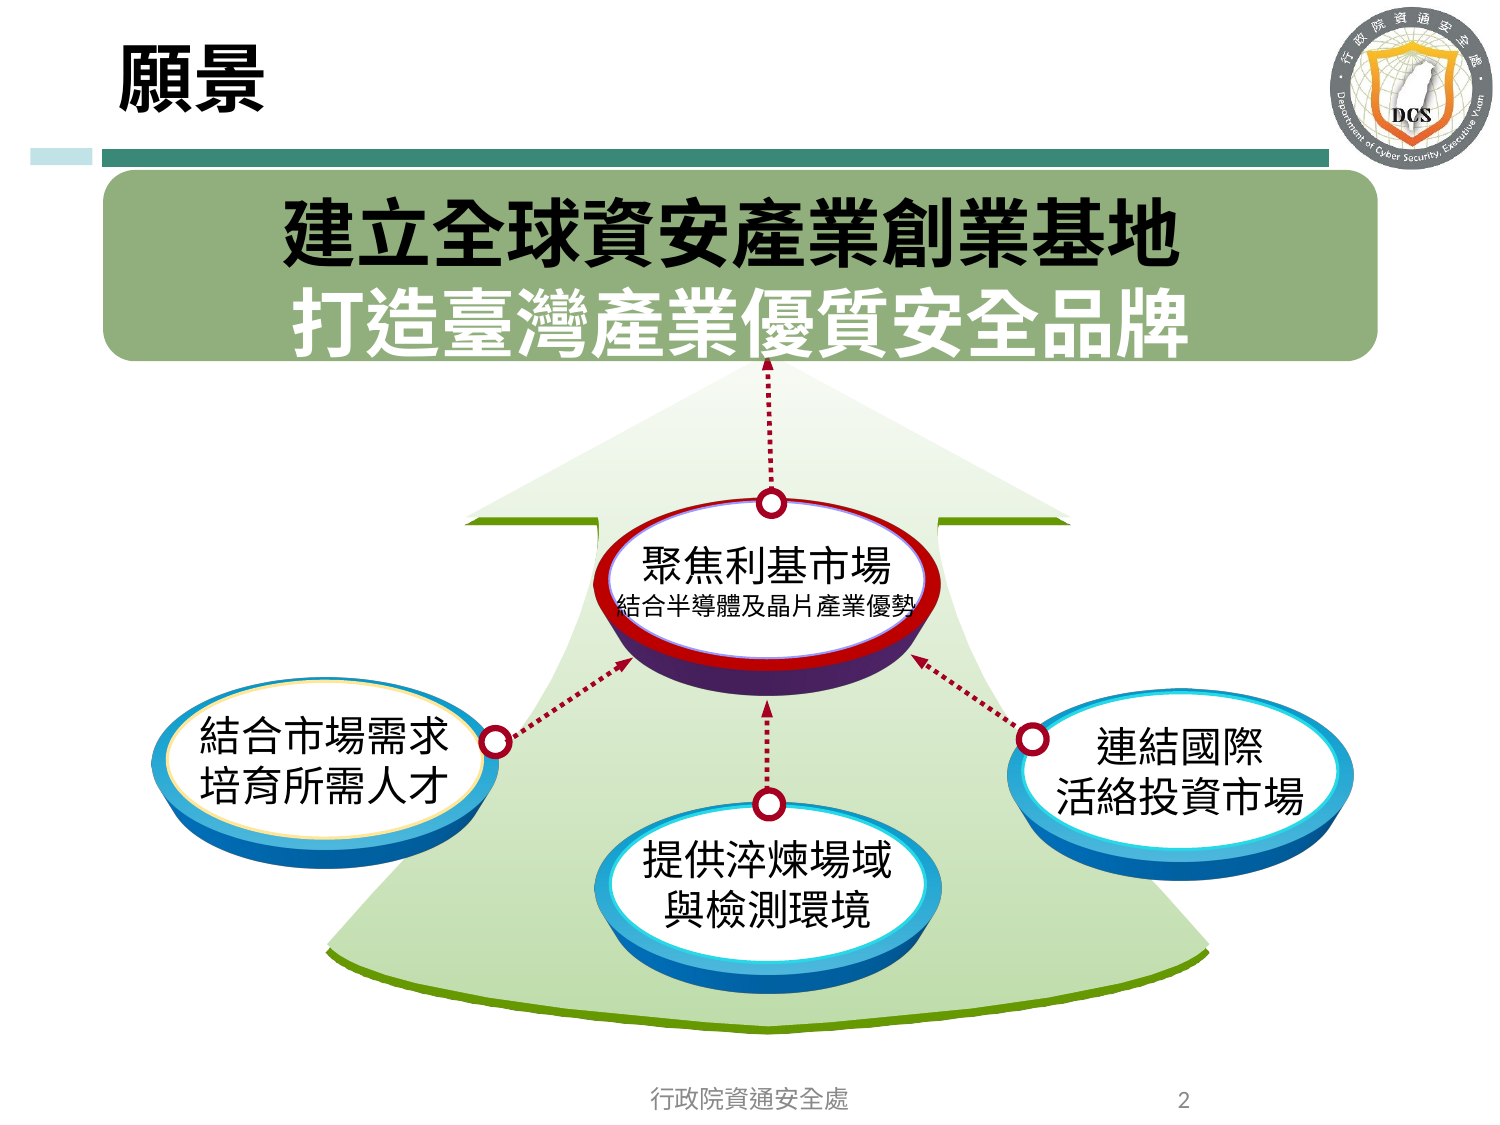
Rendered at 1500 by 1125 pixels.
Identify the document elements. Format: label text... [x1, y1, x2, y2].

title 願景 [103, 21, 1397, 142]
picture [610, 925, 618, 933]
text_box 連結國際 活絡投資市場 [1022, 692, 1338, 850]
text_box 結合市場需求 培育所需人才 [167, 681, 483, 839]
text_box [1162, 1076, 1500, 1120]
text_box [151, 362, 1353, 1027]
text_box 建立全球資安產業創業基地 打造臺灣產業優質安全品牌 [103, 169, 1378, 362]
text_box 聚焦利基市場 結合半導體及晶片產業優勢 [609, 501, 925, 659]
text_box 行政院資通安全處 [496, 1076, 1004, 1120]
picture [167, 800, 175, 808]
text_box 提供淬煉場域 與檢測環境 [610, 805, 926, 963]
